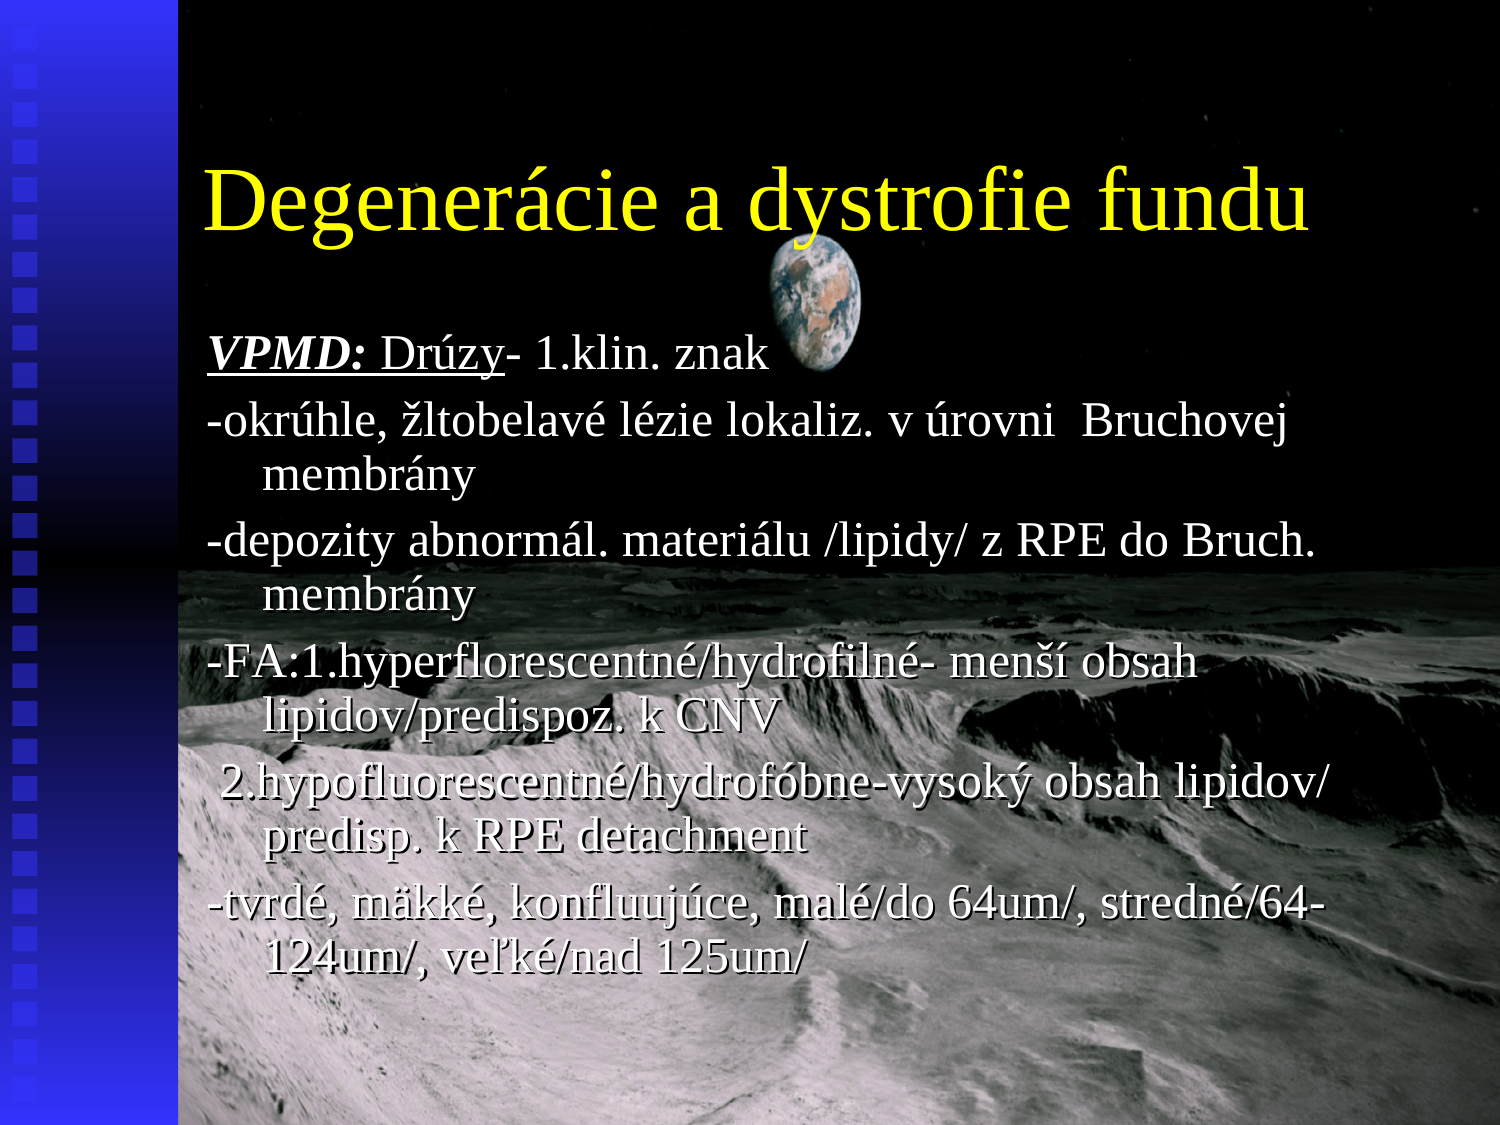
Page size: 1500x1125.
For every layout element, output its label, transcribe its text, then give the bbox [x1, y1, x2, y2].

title Degenerácie a dystrofie fundu [187, 99, 1463, 288]
picture [0, 0, 1500, 1125]
list VPMD: Drúzy- 1.klin. znak -okrúhle, žltobelavé lézie lokaliz. v úrovni Bruchovej membrány -depozity abnormál. materiálu /lipidy/ z RPE do Bruch. membrány -FA:1.hyperflorescentné/hydrofilné- menší obsah lipidov/predispoz. k CNV 2.hypofluorescentné/hydrofóbne-vysoký obsah lipidov/ predisp. k RPE detachment -tvrdé, mäkké, konfluujúce, malé/do 64um/, stredné/64-124um/, veľké/nad 125um/ [191, 319, 1467, 995]
